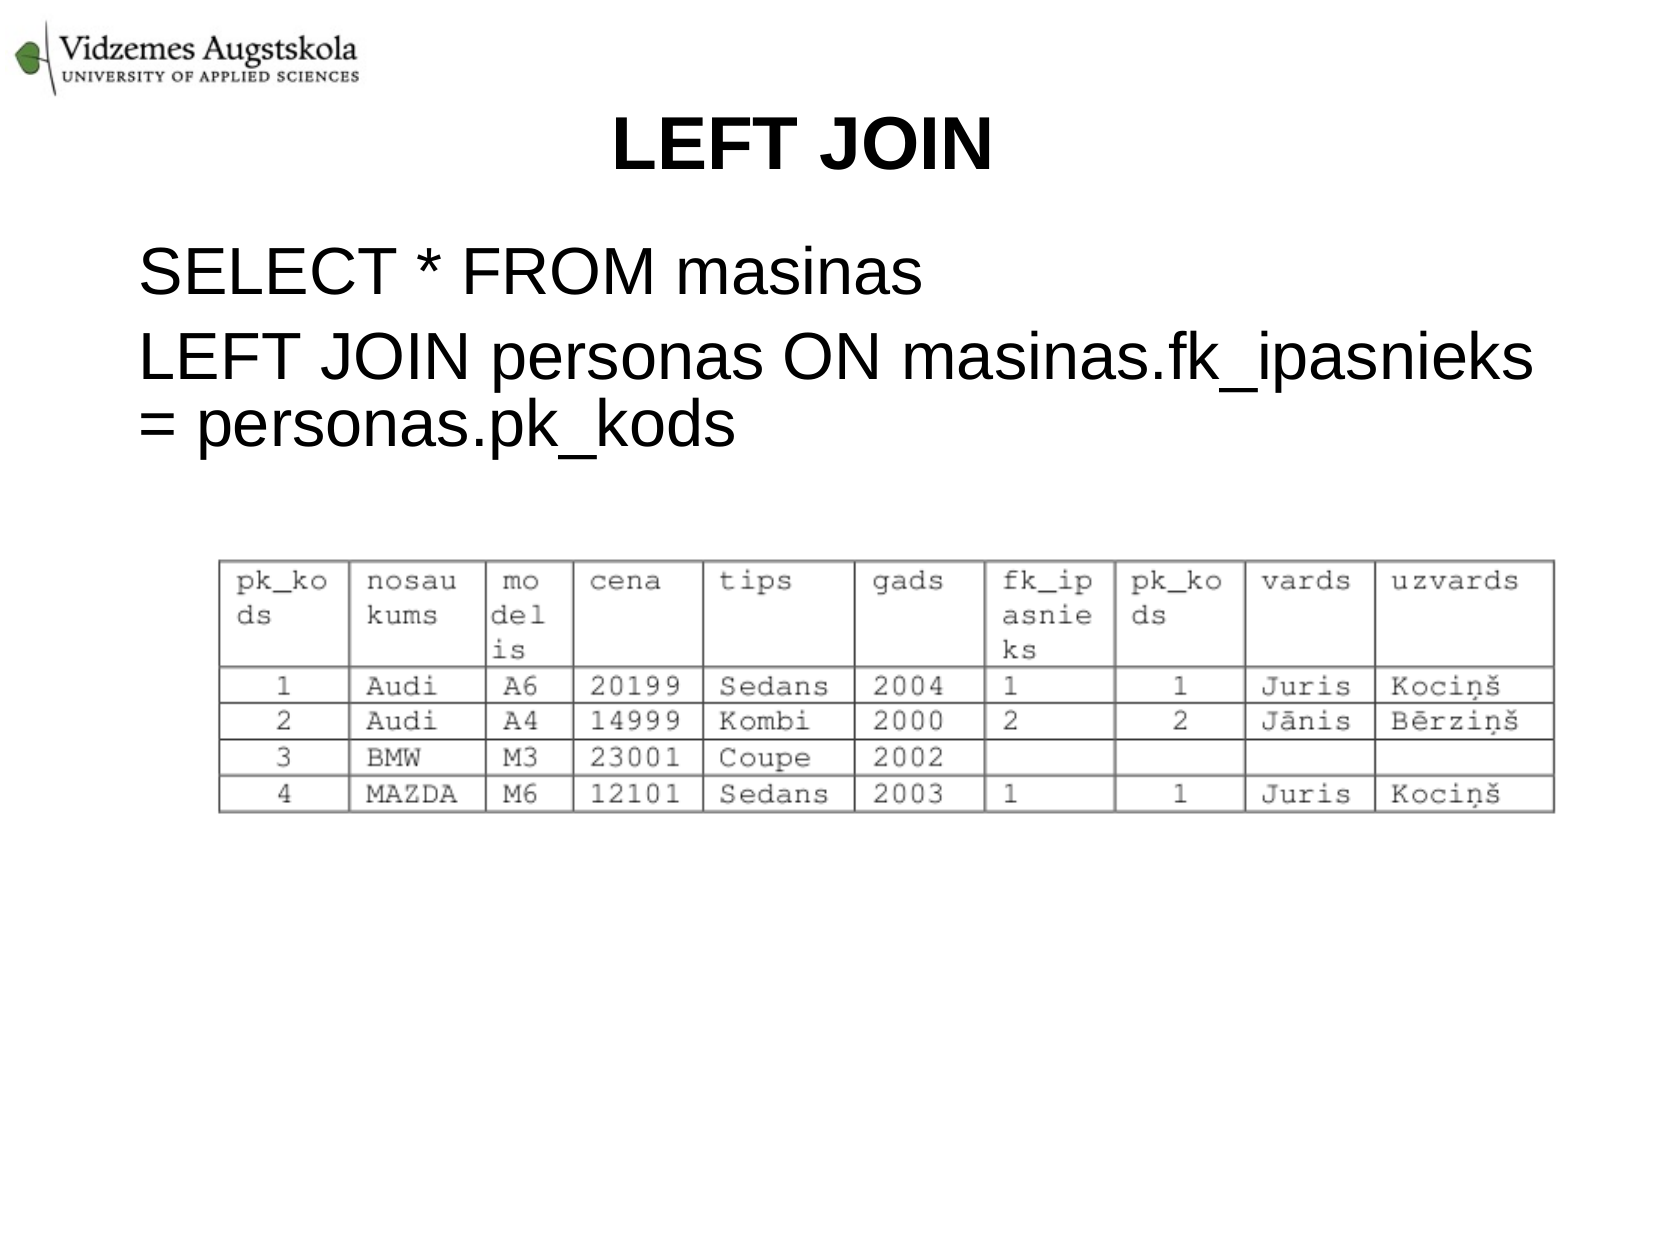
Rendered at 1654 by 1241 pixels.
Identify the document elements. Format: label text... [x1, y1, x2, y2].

picture [206, 549, 1570, 823]
list SELECT * FROM masinas LEFT JOIN personas ON masinas.fk_ipasnieks = personas.pk_kods [82, 236, 1569, 1107]
title LEFT JOIN [94, 103, 1512, 188]
picture [5, 2, 368, 113]
